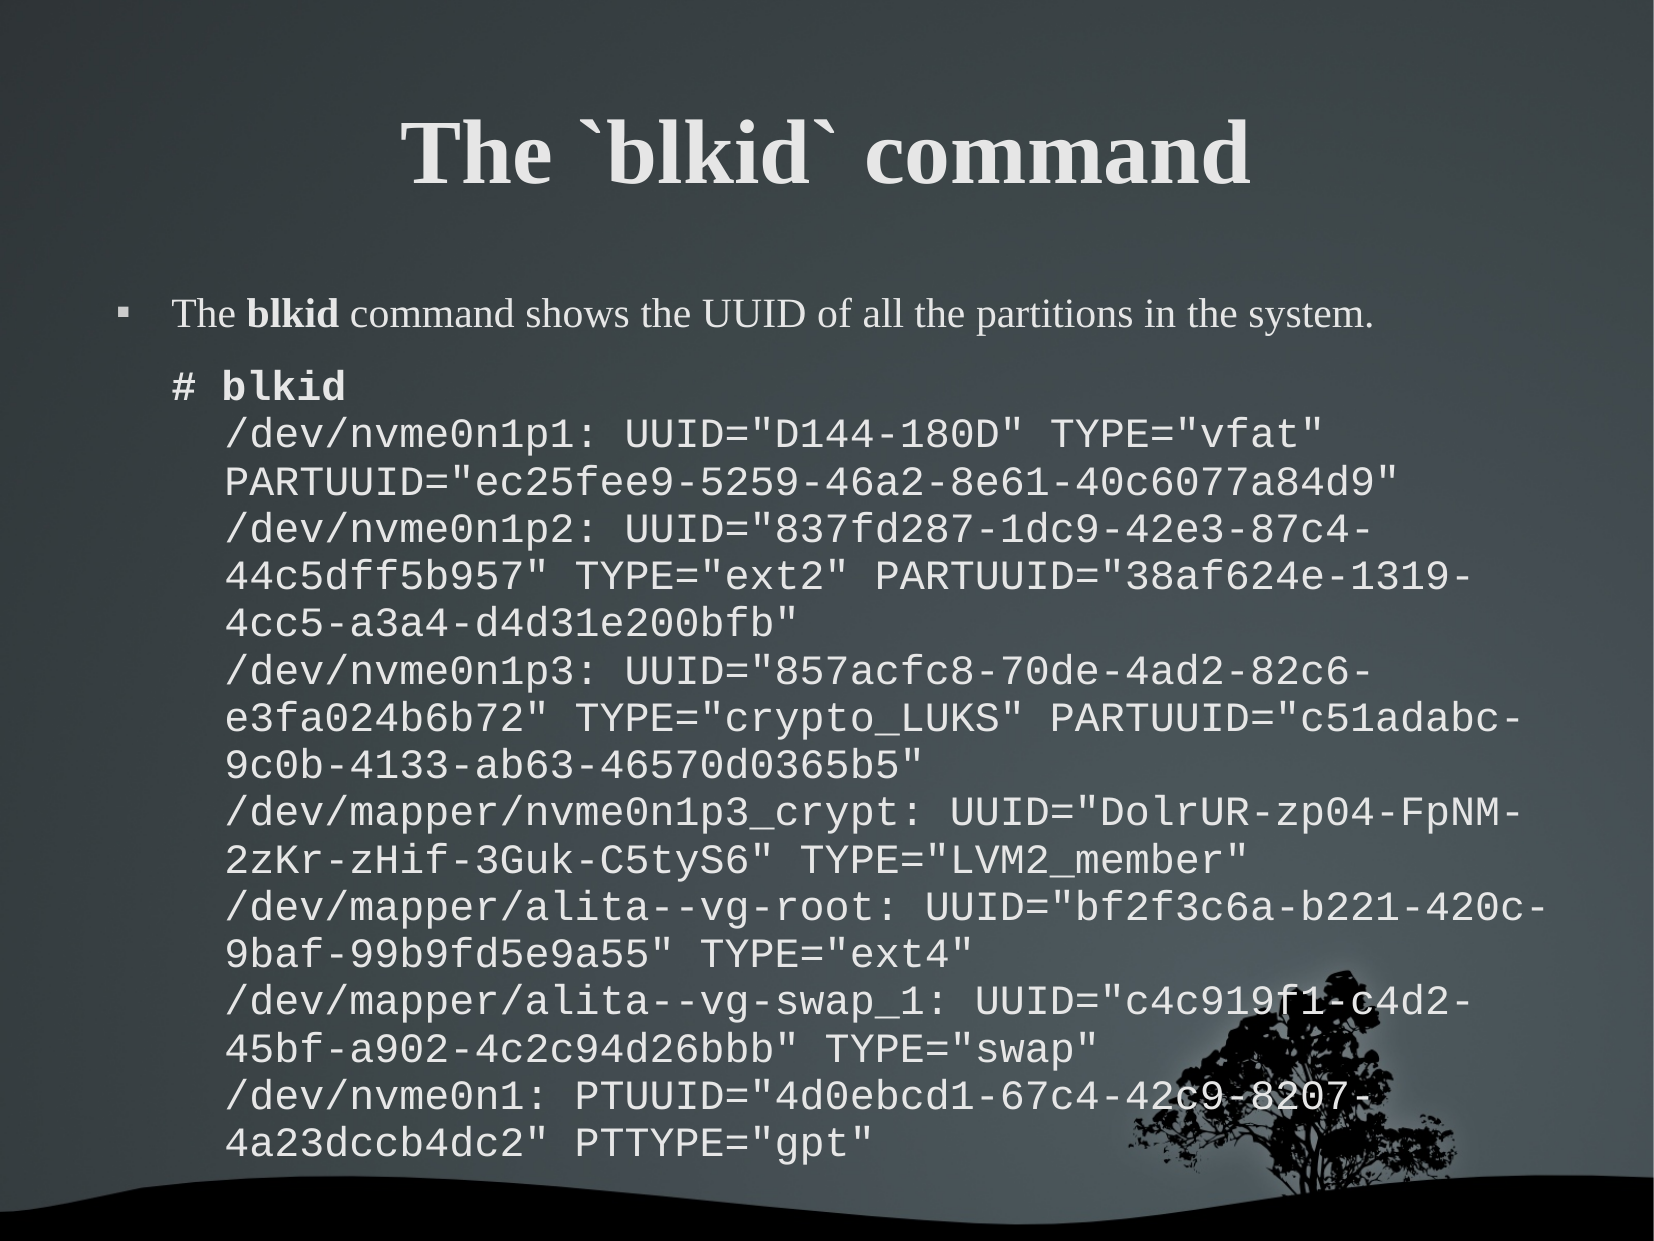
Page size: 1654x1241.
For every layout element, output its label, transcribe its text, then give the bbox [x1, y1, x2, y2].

list The blkid command shows the UUID of all the partitions in the system. # blkid /dev/nvme0n1p1: UUID="D144-180D" TYPE="vfat" PARTUUID="ec25fee9-5259-46a2-8e61-40c6077a84d9" /dev/nvme0n1p2: UUID="837fd287-1dc9-42e3-87c4-44c5dff5b957" TYPE="ext2" PARTUUID="38af624e-1319-4cc5-a3a4-d4d31e200bfb" /dev/nvme0n1p3: UUID="857acfc8-70de-4ad2-82c6-e3fa024b6b72" TYPE="crypto_LUKS" PARTUUID="c51adabc-9c0b-4133-ab63-46570d0365b5" /dev/mapper/nvme0n1p3_crypt: UUID="DolrUR-zp04-FpNM-2zKr-zHif-3Guk-C5tyS6" TYPE="LVM2_member" /dev/mapper/alita--vg-root: UUID="bf2f3c6a-b221-420c-9baf-99b9fd5e9a55" TYPE="ext4" /dev/mapper/alita--vg-swap_1: UUID="c4c919f1-c4d2-45bf-a902-4c2c94d26bbb" TYPE="swap" /dev/nvme0n1: PTUUID="4d0ebcd1-67c4-42c9-8207-4a23dccb4dc2" PTTYPE="gpt" [82, 290, 1571, 1170]
picture [0, 0, 1654, 1241]
title The `blkid` command [82, 49, 1571, 257]
